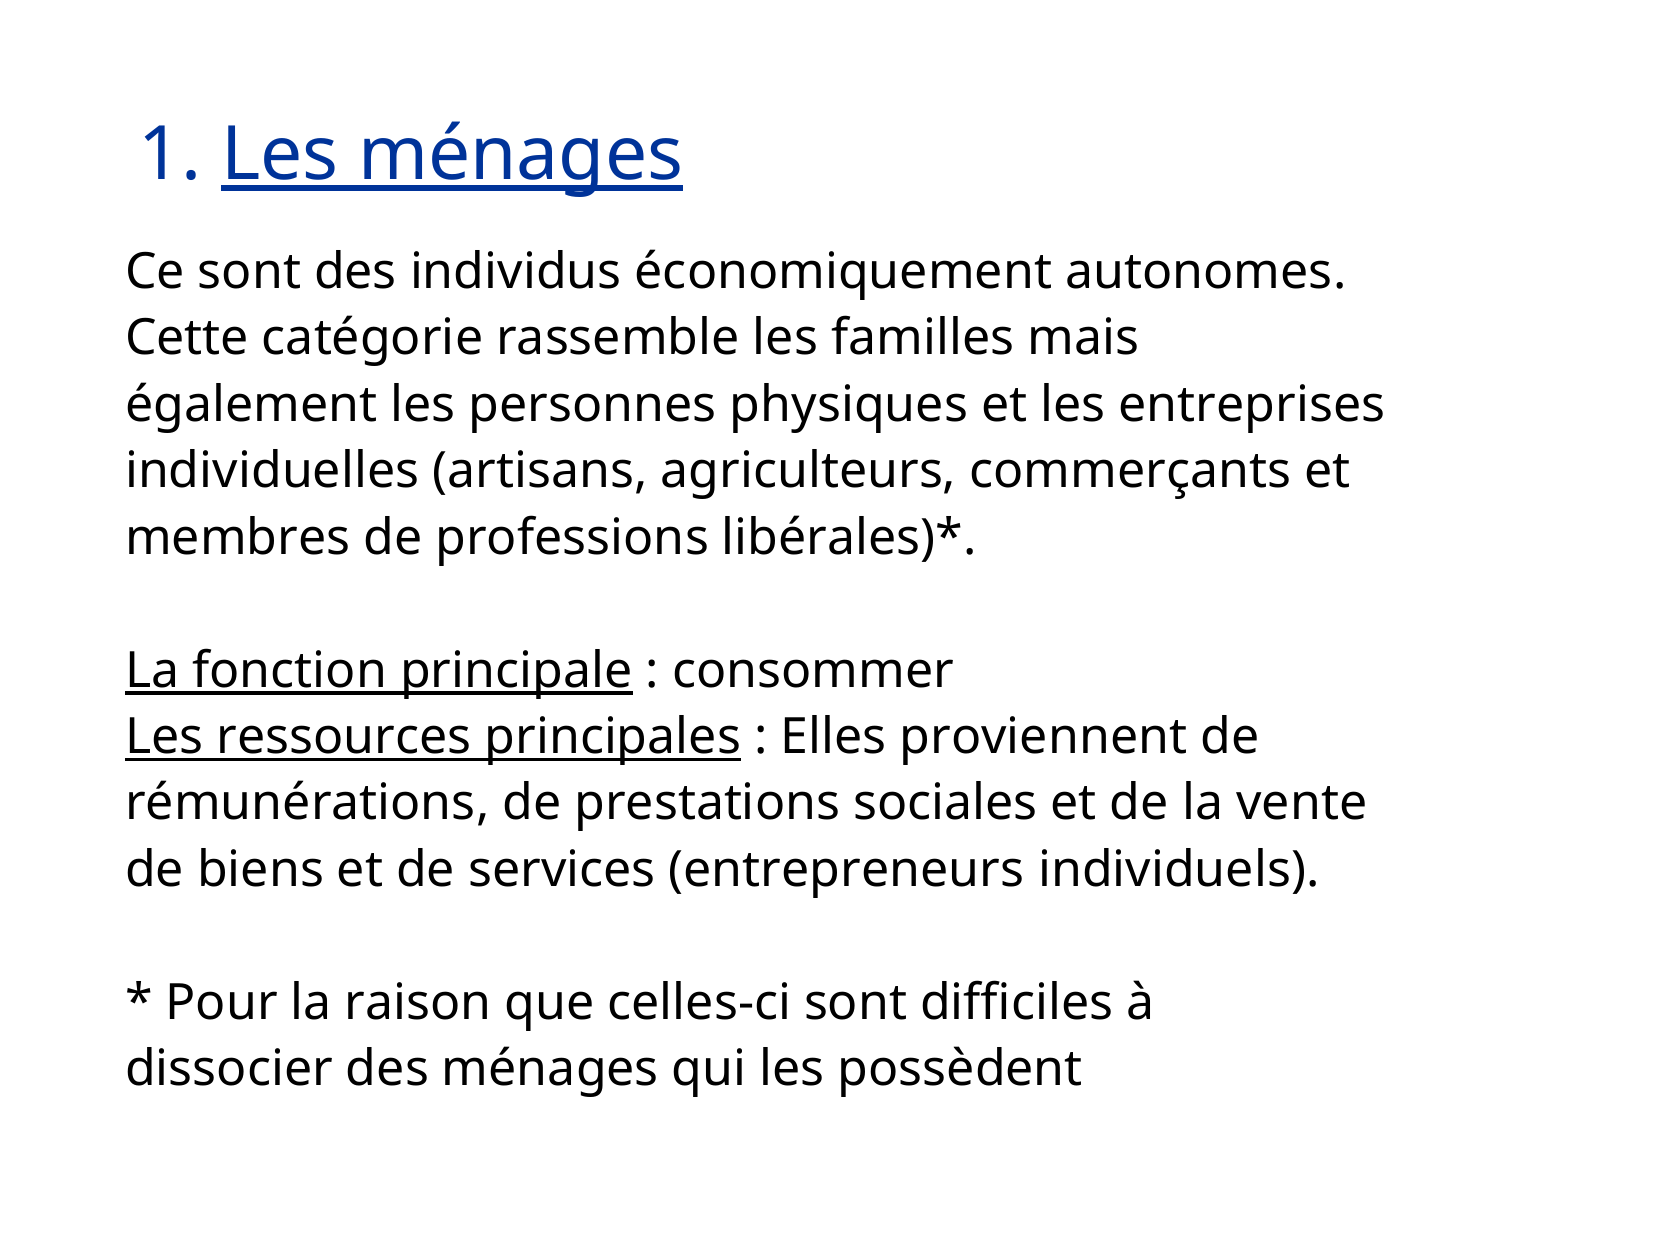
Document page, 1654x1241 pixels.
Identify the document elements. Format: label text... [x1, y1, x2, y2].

title 1. Les ménages [123, 41, 1530, 248]
list Ce sont des individus économiquement autonomes. Cette catégorie rassemble les familles mais également les personnes physiques et les entreprises individuelles (artisans, agriculteurs, commerçants et membres de professions libérales)*. La fonction principale : consommer Les ressources principales : Elles proviennent de rémunérations, de prestations sociales et de la vente de biens et de services (entrepreneurs individuels). * Pour la raison que celles-ci sont difficiles à dissocier des ménages qui les possèdent [110, 165, 1516, 1194]
